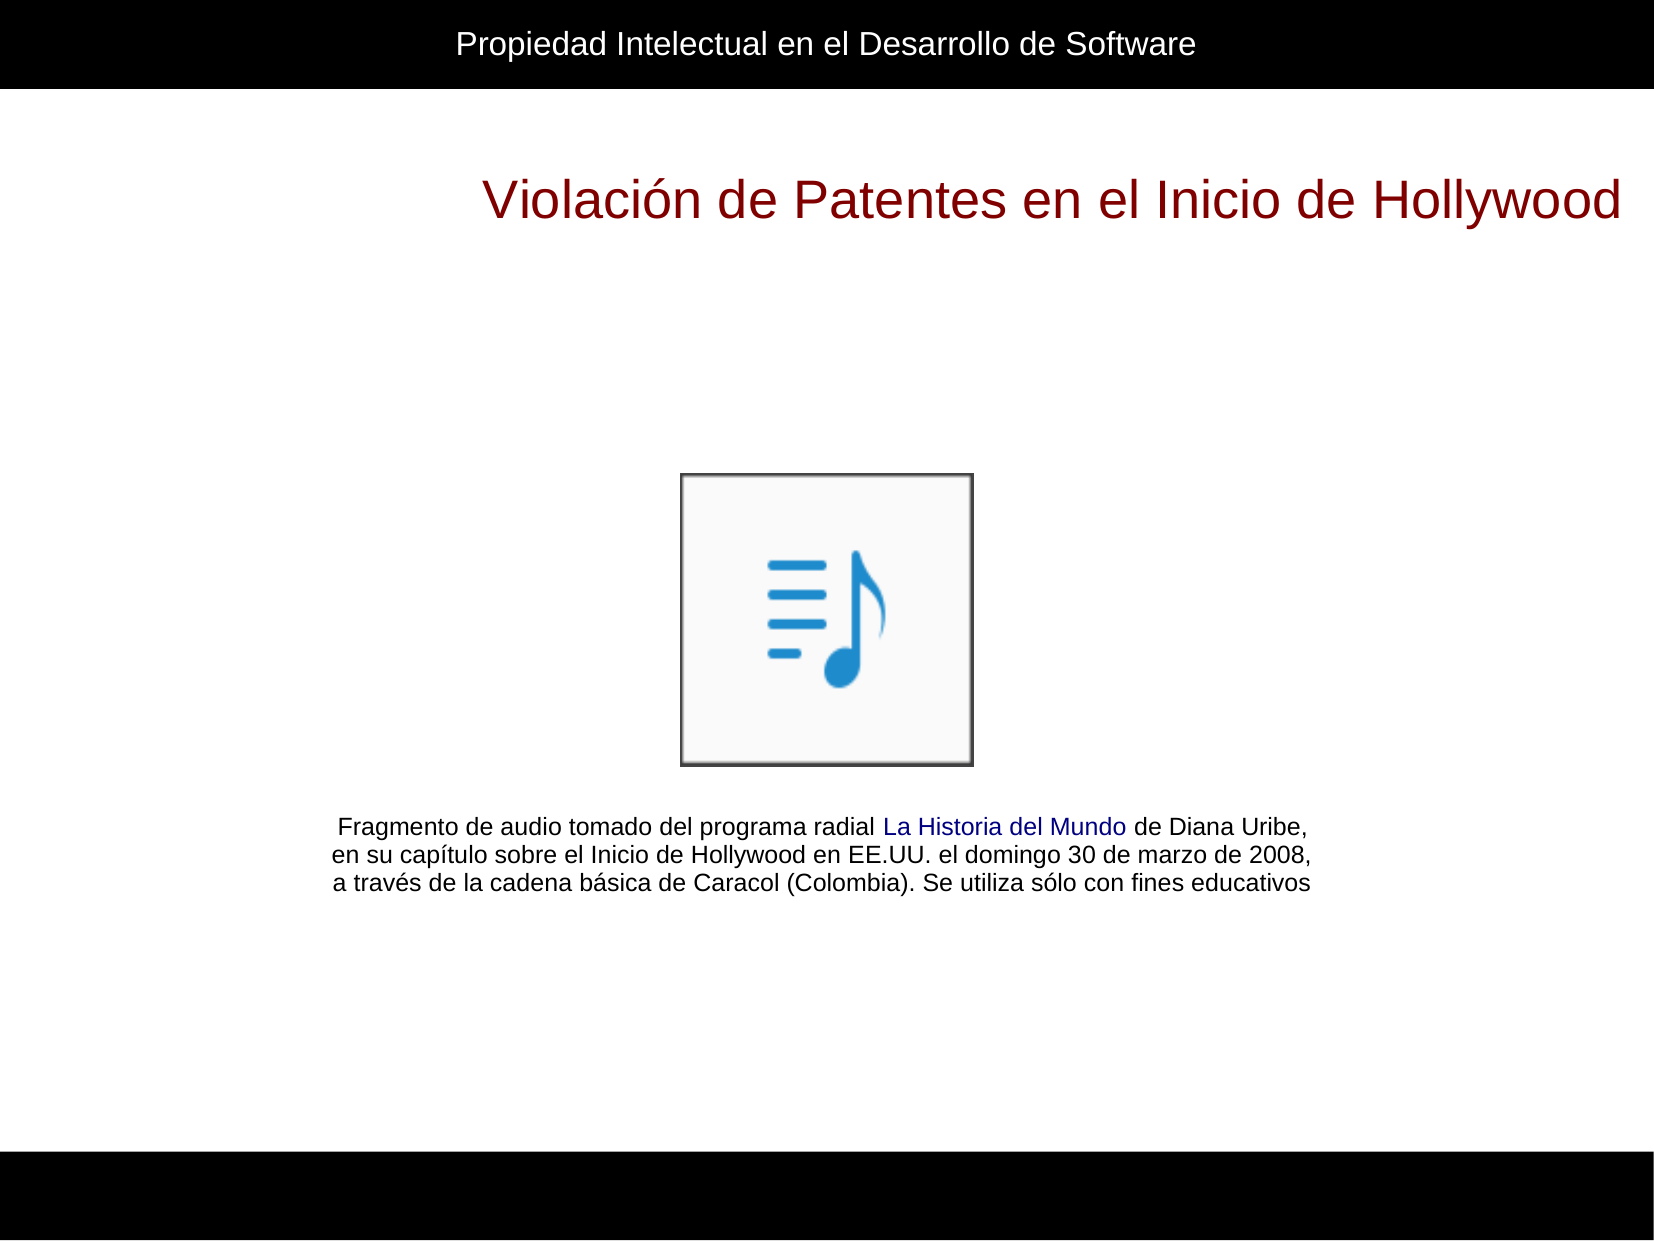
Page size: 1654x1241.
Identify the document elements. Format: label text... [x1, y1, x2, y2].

title Violación de Patentes en el Inicio de Hollywood [147, 147, 1625, 252]
text_box Fragmento de audio tomado del programa radial La Historia del Mundo de Diana Uribe, en su capítulo sobre el Inicio de Hollywood en EE.UU. el domingo 30 de marzo de 2008, a través de la cadena básica de Caracol (Colombia). Se utiliza sólo con fines educativos [331, 812, 1322, 938]
text_box [679, 472, 975, 768]
